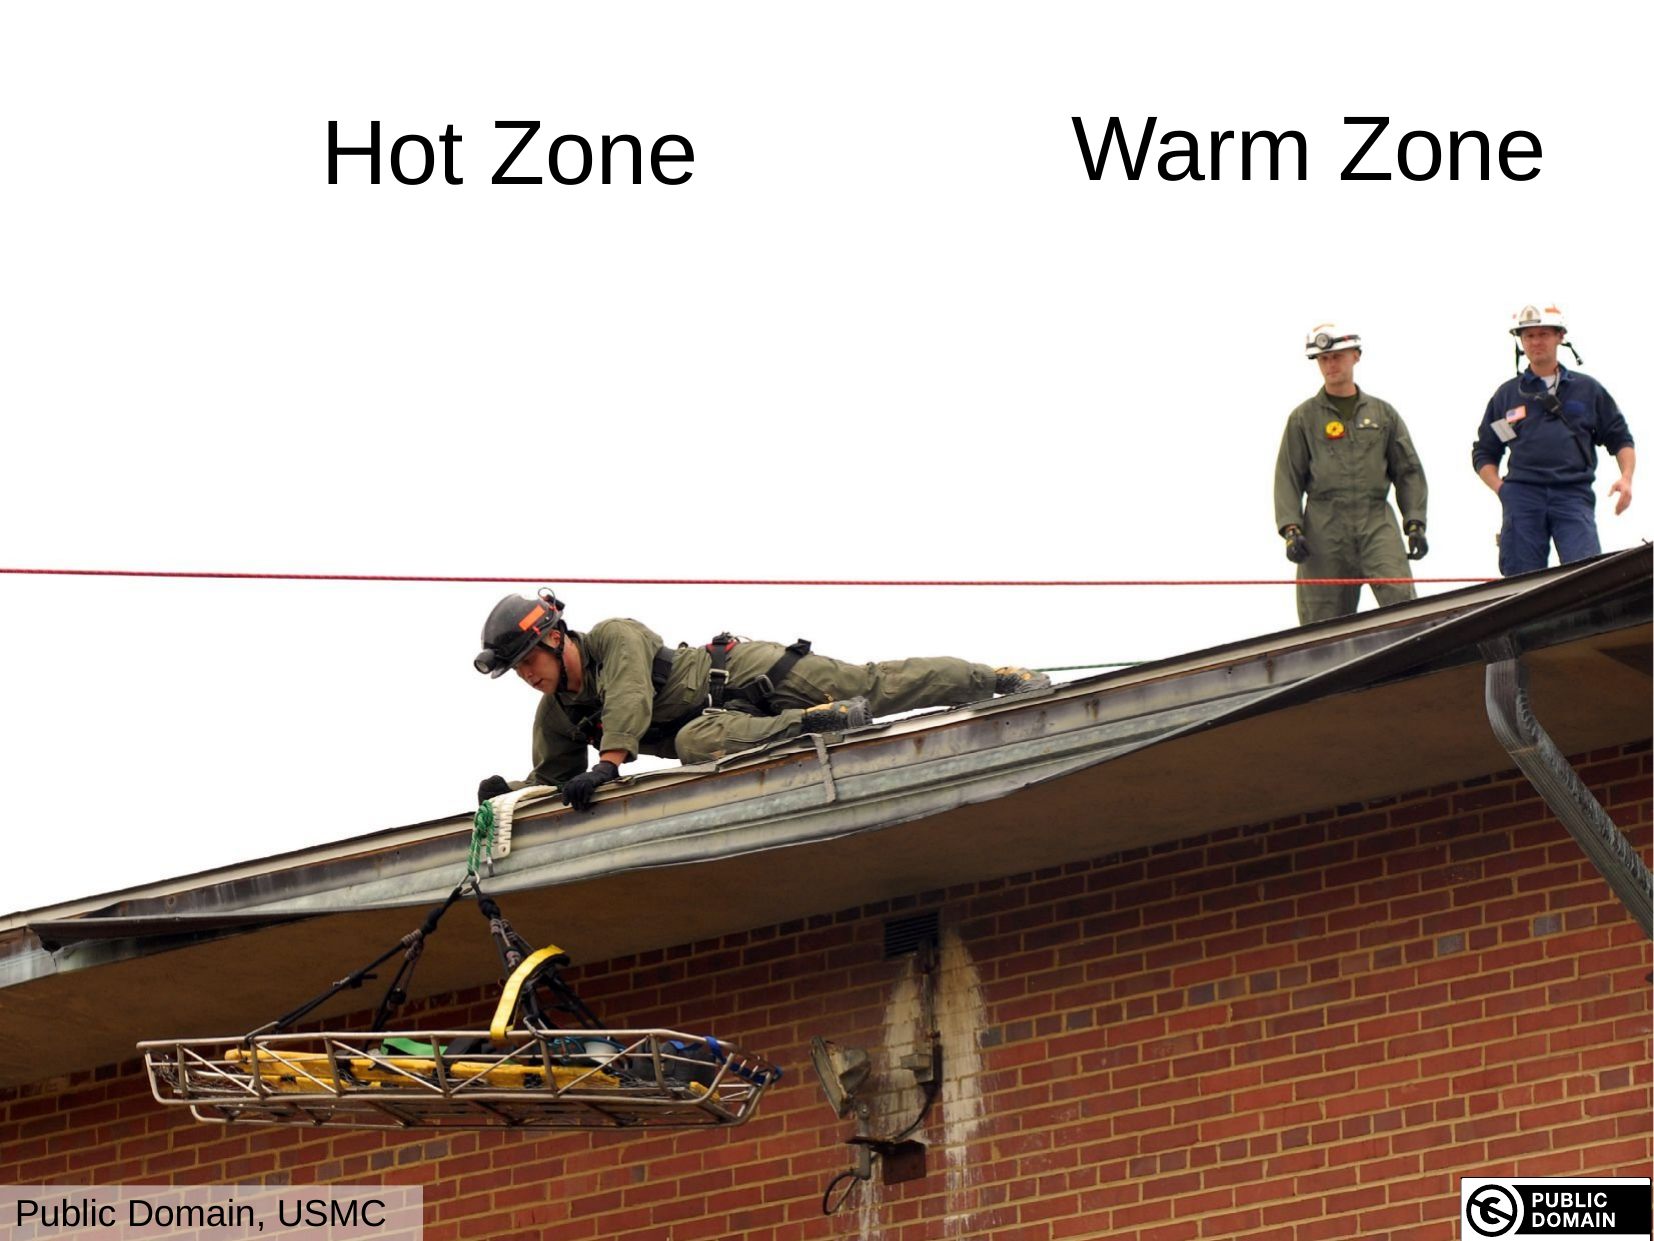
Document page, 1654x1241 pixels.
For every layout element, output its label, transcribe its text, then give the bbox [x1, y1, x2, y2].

text_box Public Domain, USMC [0, 1185, 423, 1241]
picture [0, 271, 1654, 1241]
title Warm Zone [982, 45, 1637, 253]
title Hot Zone [183, 49, 837, 257]
